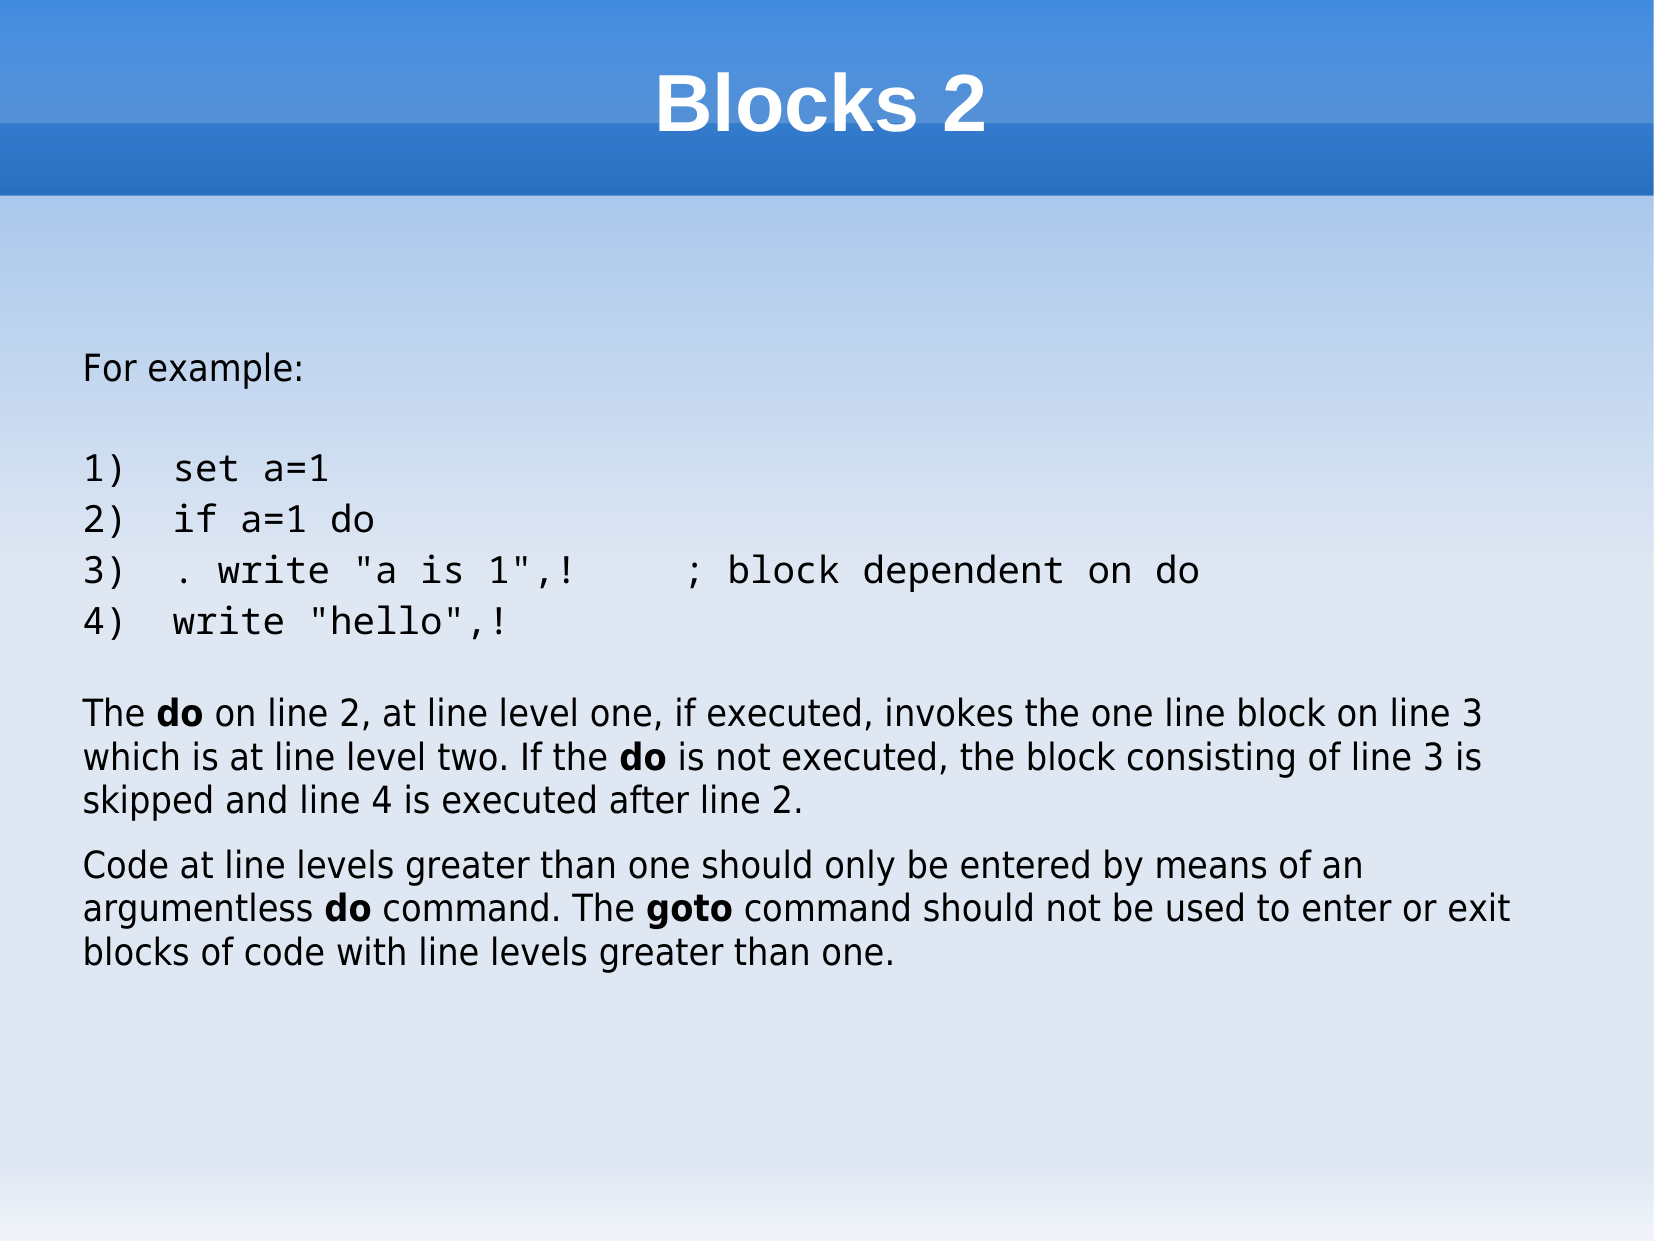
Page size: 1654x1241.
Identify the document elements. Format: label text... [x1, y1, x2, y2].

subtitle For example: set a=1 if a=1 do . write "a is 1",! ; block dependent on do write "hello",! The do on line 2, at line level one, if executed, invokes the one line block on line 3 which is at line level two. If the do is not executed, the block consisting of line 3 is skipped and line 4 is executed after line 2. Code at line levels greater than one should only be entered by means of an argumentless do command. The goto command should not be used to enter or exit blocks of code with line levels greater than one. [82, 290, 1571, 1109]
picture [0, 0, 1654, 1241]
title Blocks 2 [76, 0, 1565, 208]
